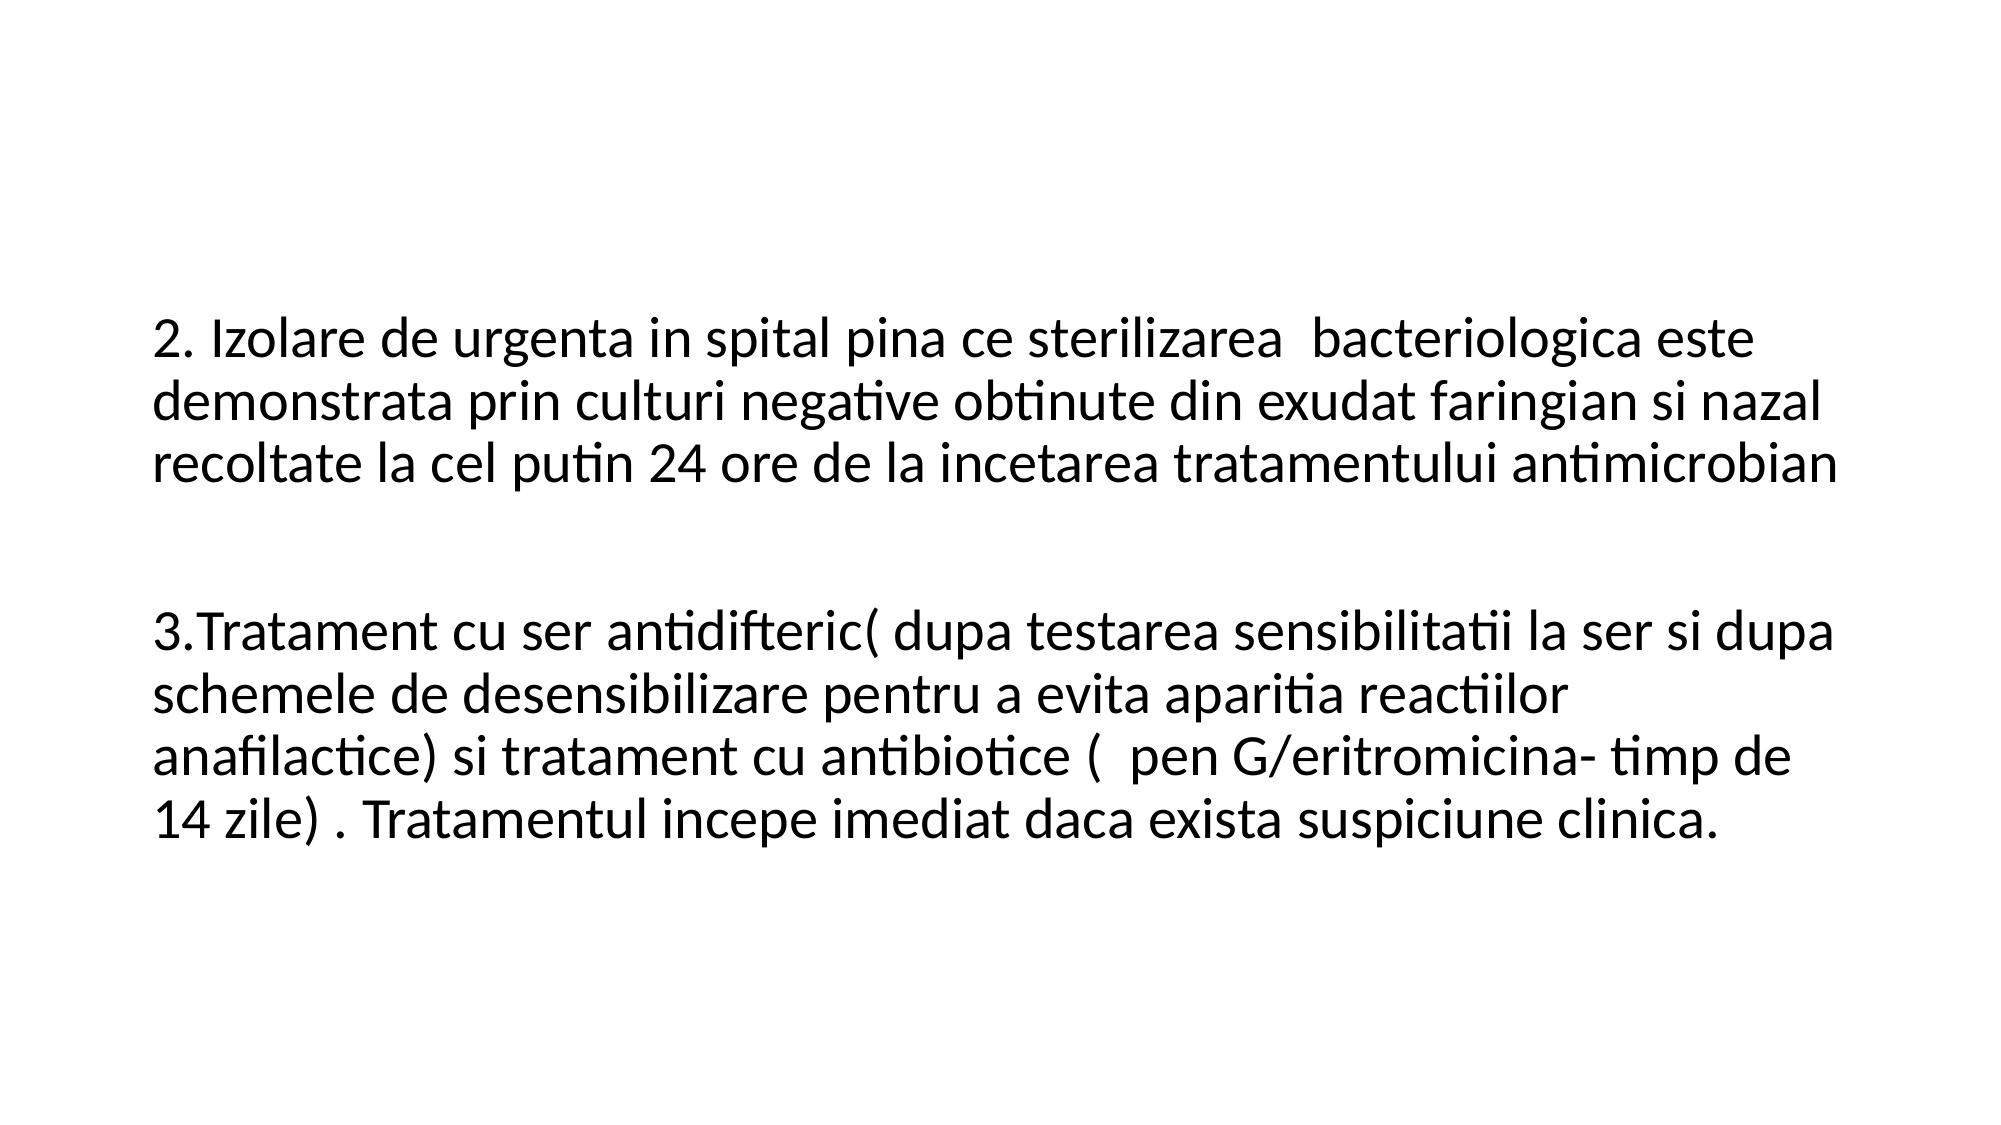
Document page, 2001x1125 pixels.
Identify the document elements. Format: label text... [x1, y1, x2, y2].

list 2. Izolare de urgenta in spital pina ce sterilizarea bacteriologica este demonstrata prin culturi negative obtinute din exudat faringian si nazal recoltate la cel putin 24 ore de la incetarea tratamentului antimicrobian 3.Tratament cu ser antidifteric( dupa testarea sensibilitatii la ser si dupa schemele de desensibilizare pentru a evita aparitia reactiilor anafilactice) si tratament cu antibiotice ( pen G/eritromicina- timp de 14 zile) . Tratamentul incepe imediat daca exista suspiciune clinica. [137, 299, 1863, 1014]
